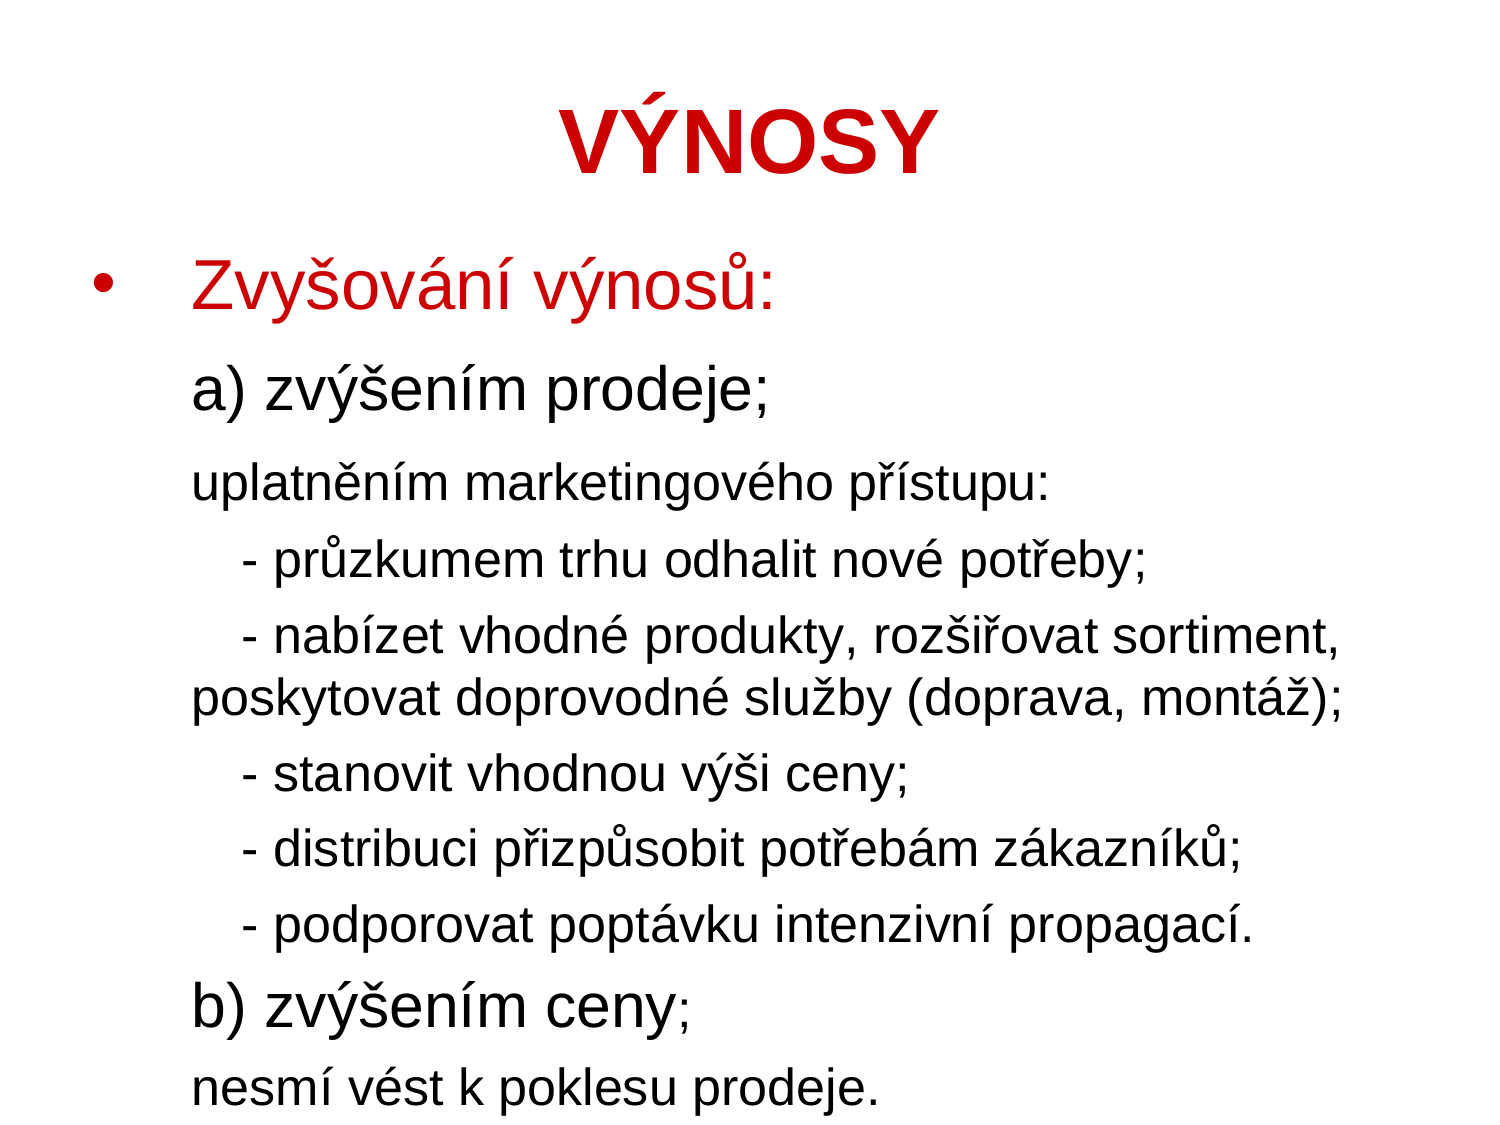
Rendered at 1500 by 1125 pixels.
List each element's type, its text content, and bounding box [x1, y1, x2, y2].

list Zvyšování výnosů: a) zvýšením prodeje; uplatněním marketingového přístupu: - průzkumem trhu odhalit nové potřeby; - nabízet vhodné produkty, rozšiřovat sortiment, poskytovat doprovodné služby (doprava, montáž); - stanovit vhodnou výši ceny; - distribuci přizpůsobit potřebám zákazníků; - podporovat poptávku intenzivní propagací. b) zvýšením ceny; nesmí vést k poklesu prodeje. [76, 231, 1459, 1125]
title VÝNOSY [75, 42, 1426, 231]
